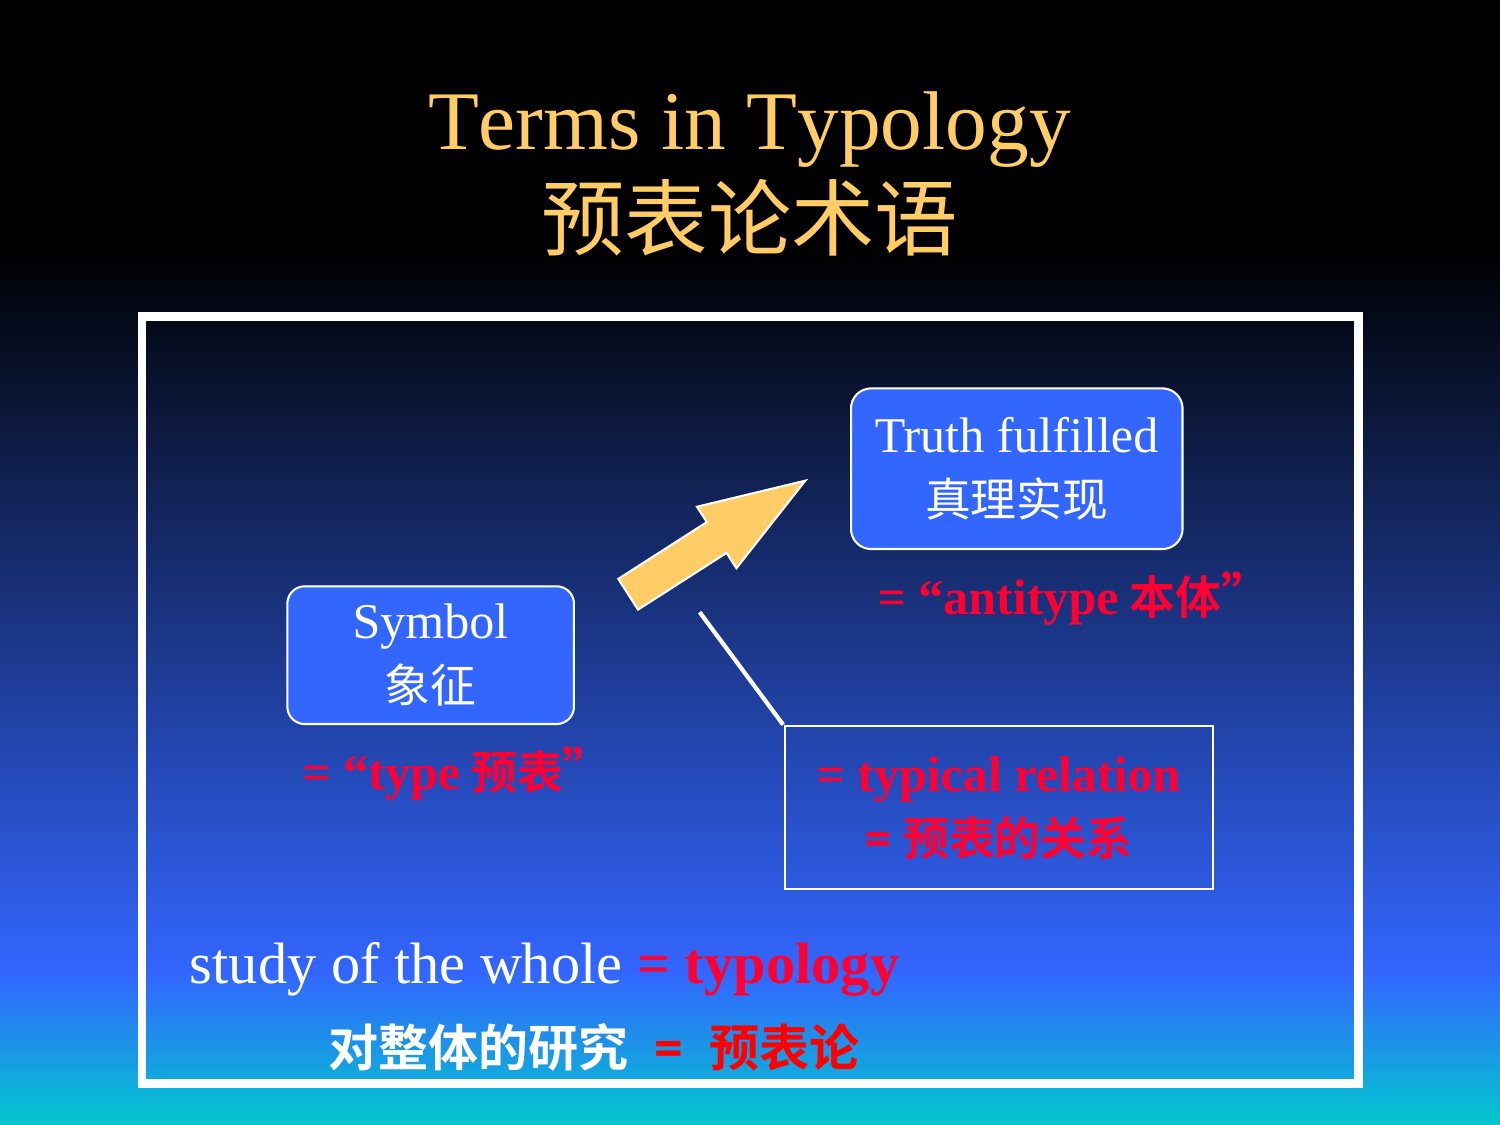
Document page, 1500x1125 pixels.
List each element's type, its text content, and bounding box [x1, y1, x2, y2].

text_box = “antitype本体” [862, 549, 1338, 637]
text_box = “type预表” [287, 724, 763, 812]
title Terms in Typology 预表论术语 [112, 57, 1388, 275]
text_box = typical relation =预表的关系 [784, 725, 1213, 890]
text_box [618, 480, 806, 610]
text_box Symbol 象征 [287, 586, 574, 724]
text_box Truth fulfilled 真理实现 [851, 388, 1183, 549]
text_box study of the whole = typology 对整体的研究 = 预表论 [174, 923, 1151, 1089]
